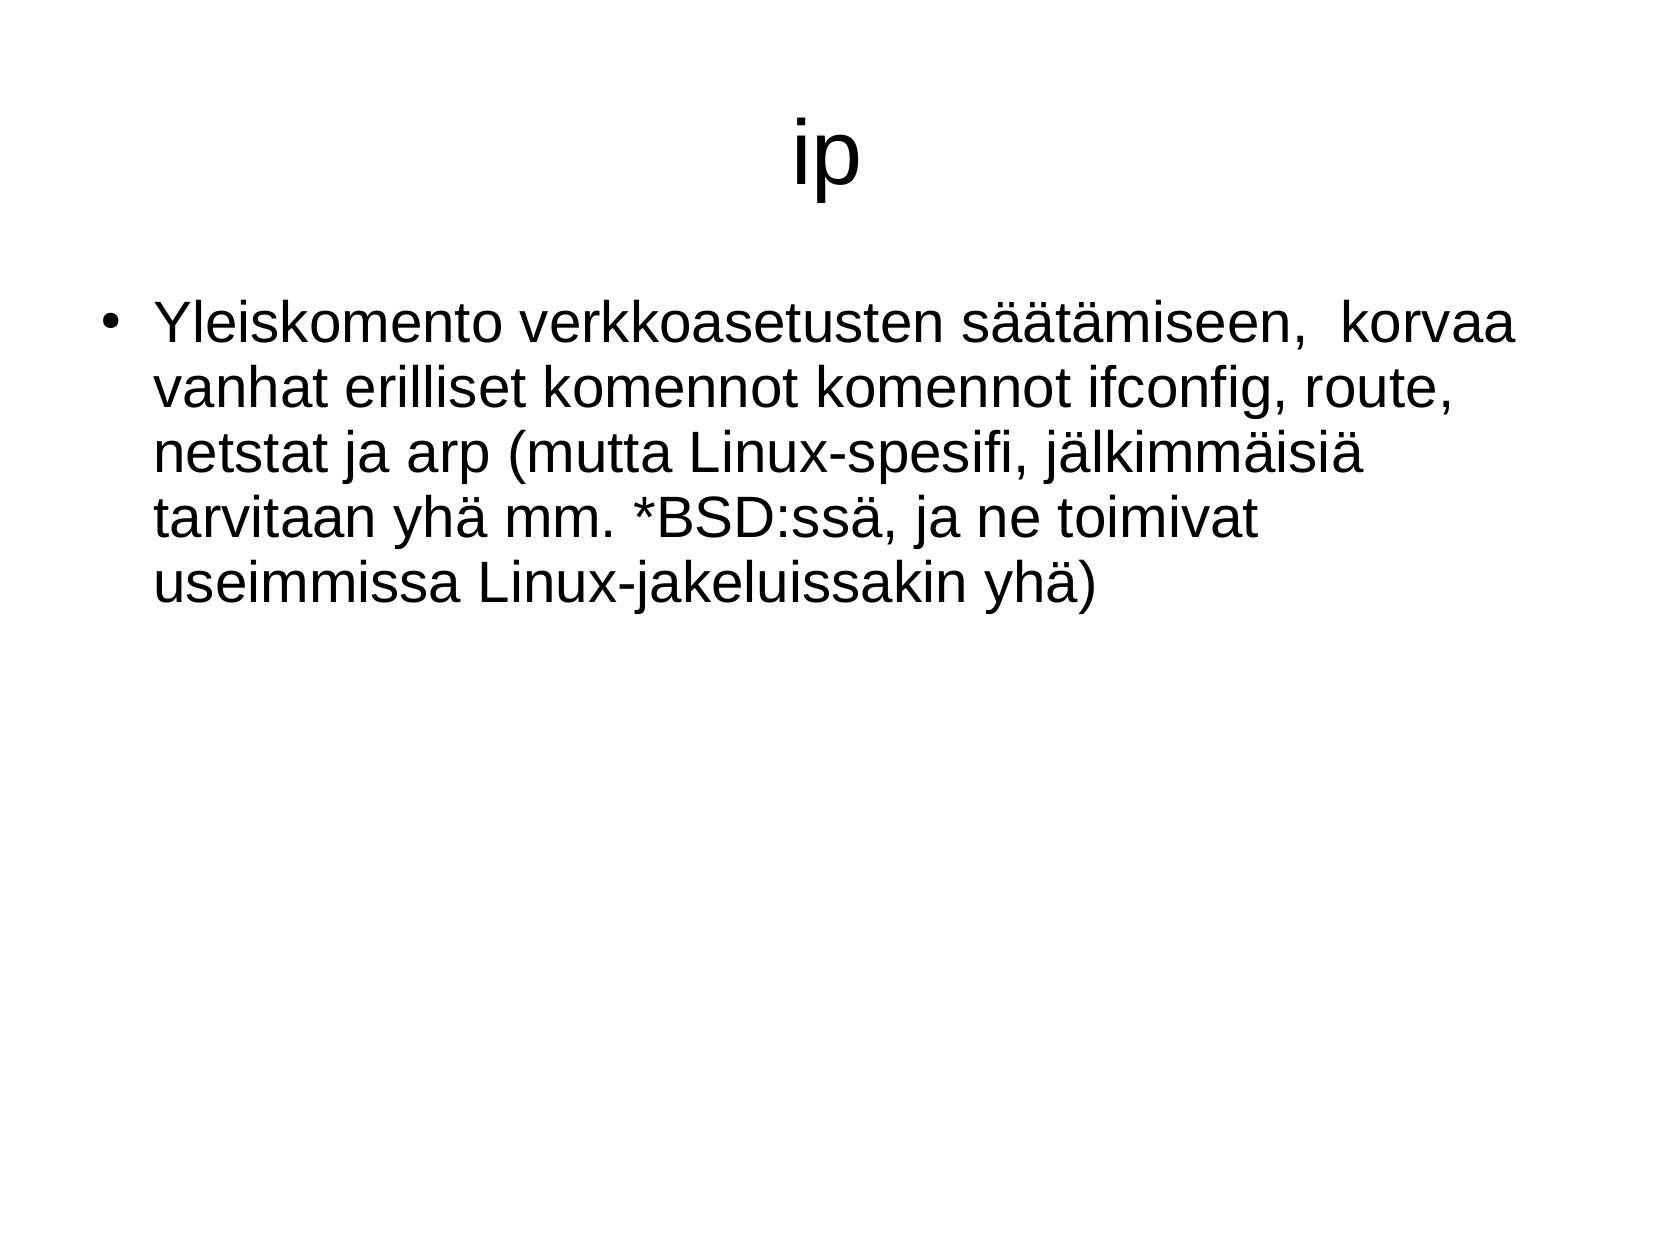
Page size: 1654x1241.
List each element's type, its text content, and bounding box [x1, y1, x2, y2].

list Yleiskomento verkkoasetusten säätämiseen, korvaa vanhat erilliset komennot komennot ifconfig, route, netstat ja arp (mutta Linux-spesifi, jälkimmäisiä tarvitaan yhä mm. *BSD:ssä, ja ne toimivat useimmissa Linux-jakeluissakin yhä) [82, 290, 1571, 1010]
title ip [82, 49, 1571, 257]
